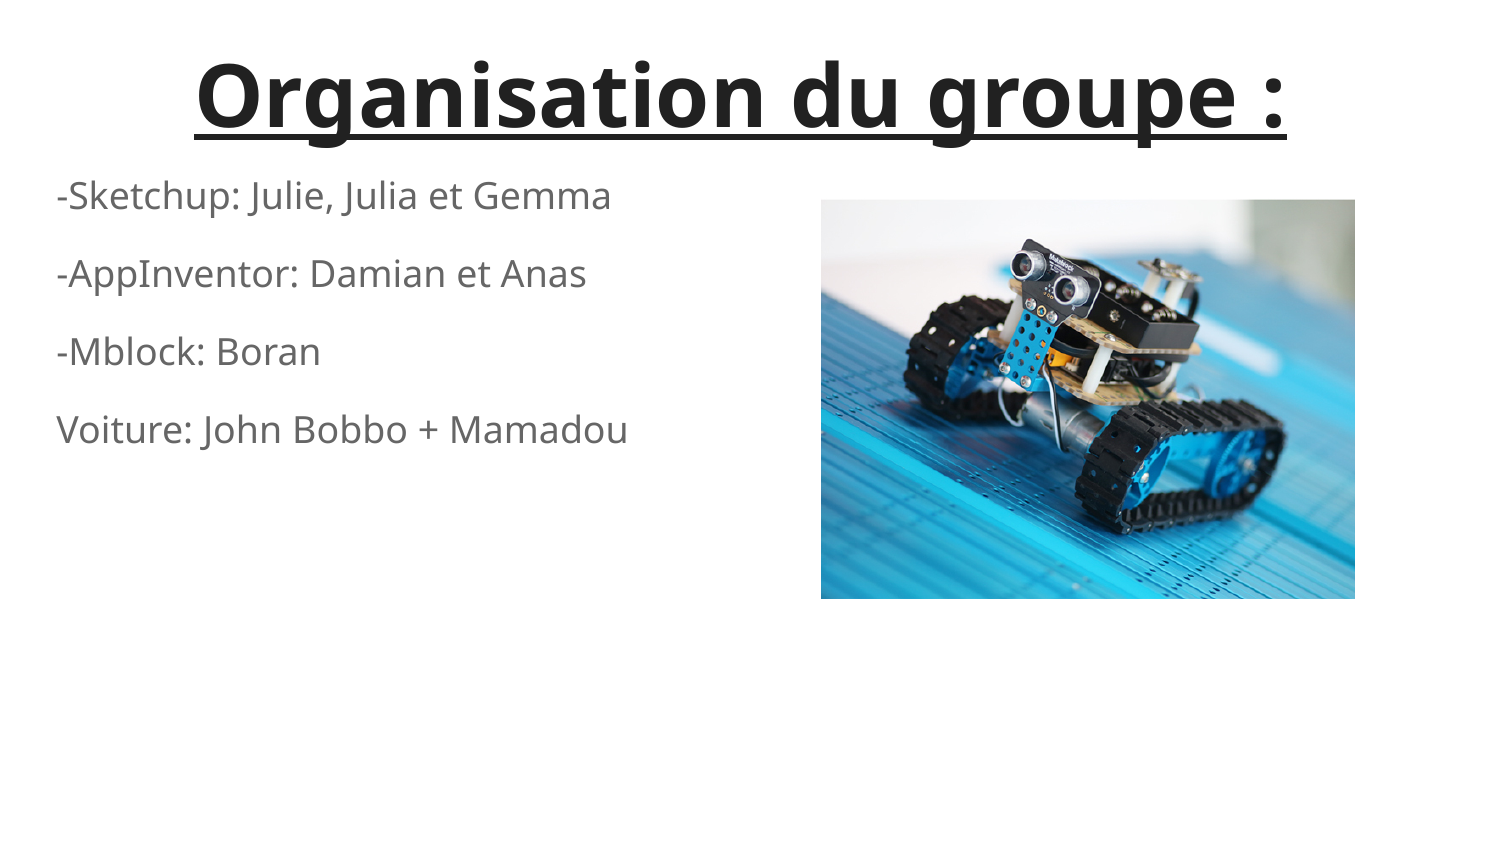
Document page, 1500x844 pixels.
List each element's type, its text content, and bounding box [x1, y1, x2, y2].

list -Sketchup: Julie, Julia et Gemma -AppInventor: Damian et Anas -Mblock: Boran Voiture: John Bobbo + Mamadou [41, 156, 1440, 717]
title Organisation du groupe : [41, 24, 1440, 119]
